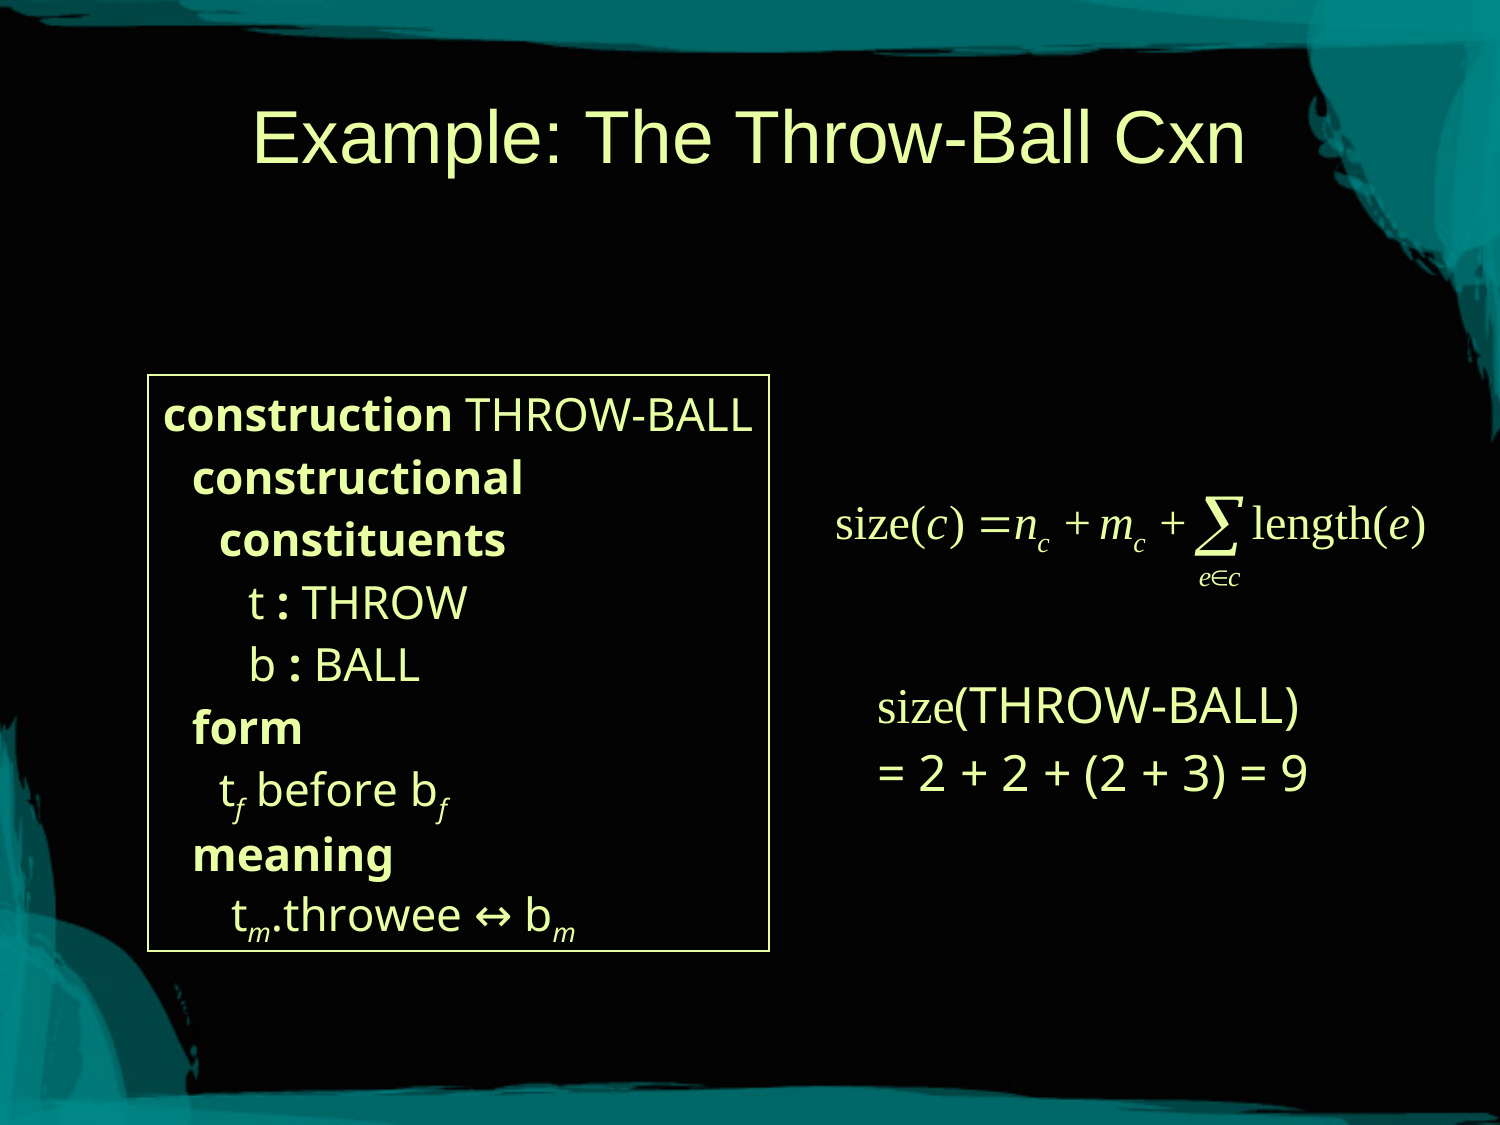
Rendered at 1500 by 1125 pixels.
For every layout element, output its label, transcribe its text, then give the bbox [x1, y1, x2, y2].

text_box size(THROW-BALL) = 2 + 2 + (2 + 3) = 9 [862, 662, 1328, 815]
text_box construction THROW-BALL constructional constituents t : THROW b : BALL form tf before bf meaning tm.throwee ↔ bm [147, 375, 769, 952]
title Example: The Throw-Ball Cxn [112, 49, 1388, 225]
picture [0, 0, 1500, 1125]
chart [829, 487, 1434, 597]
